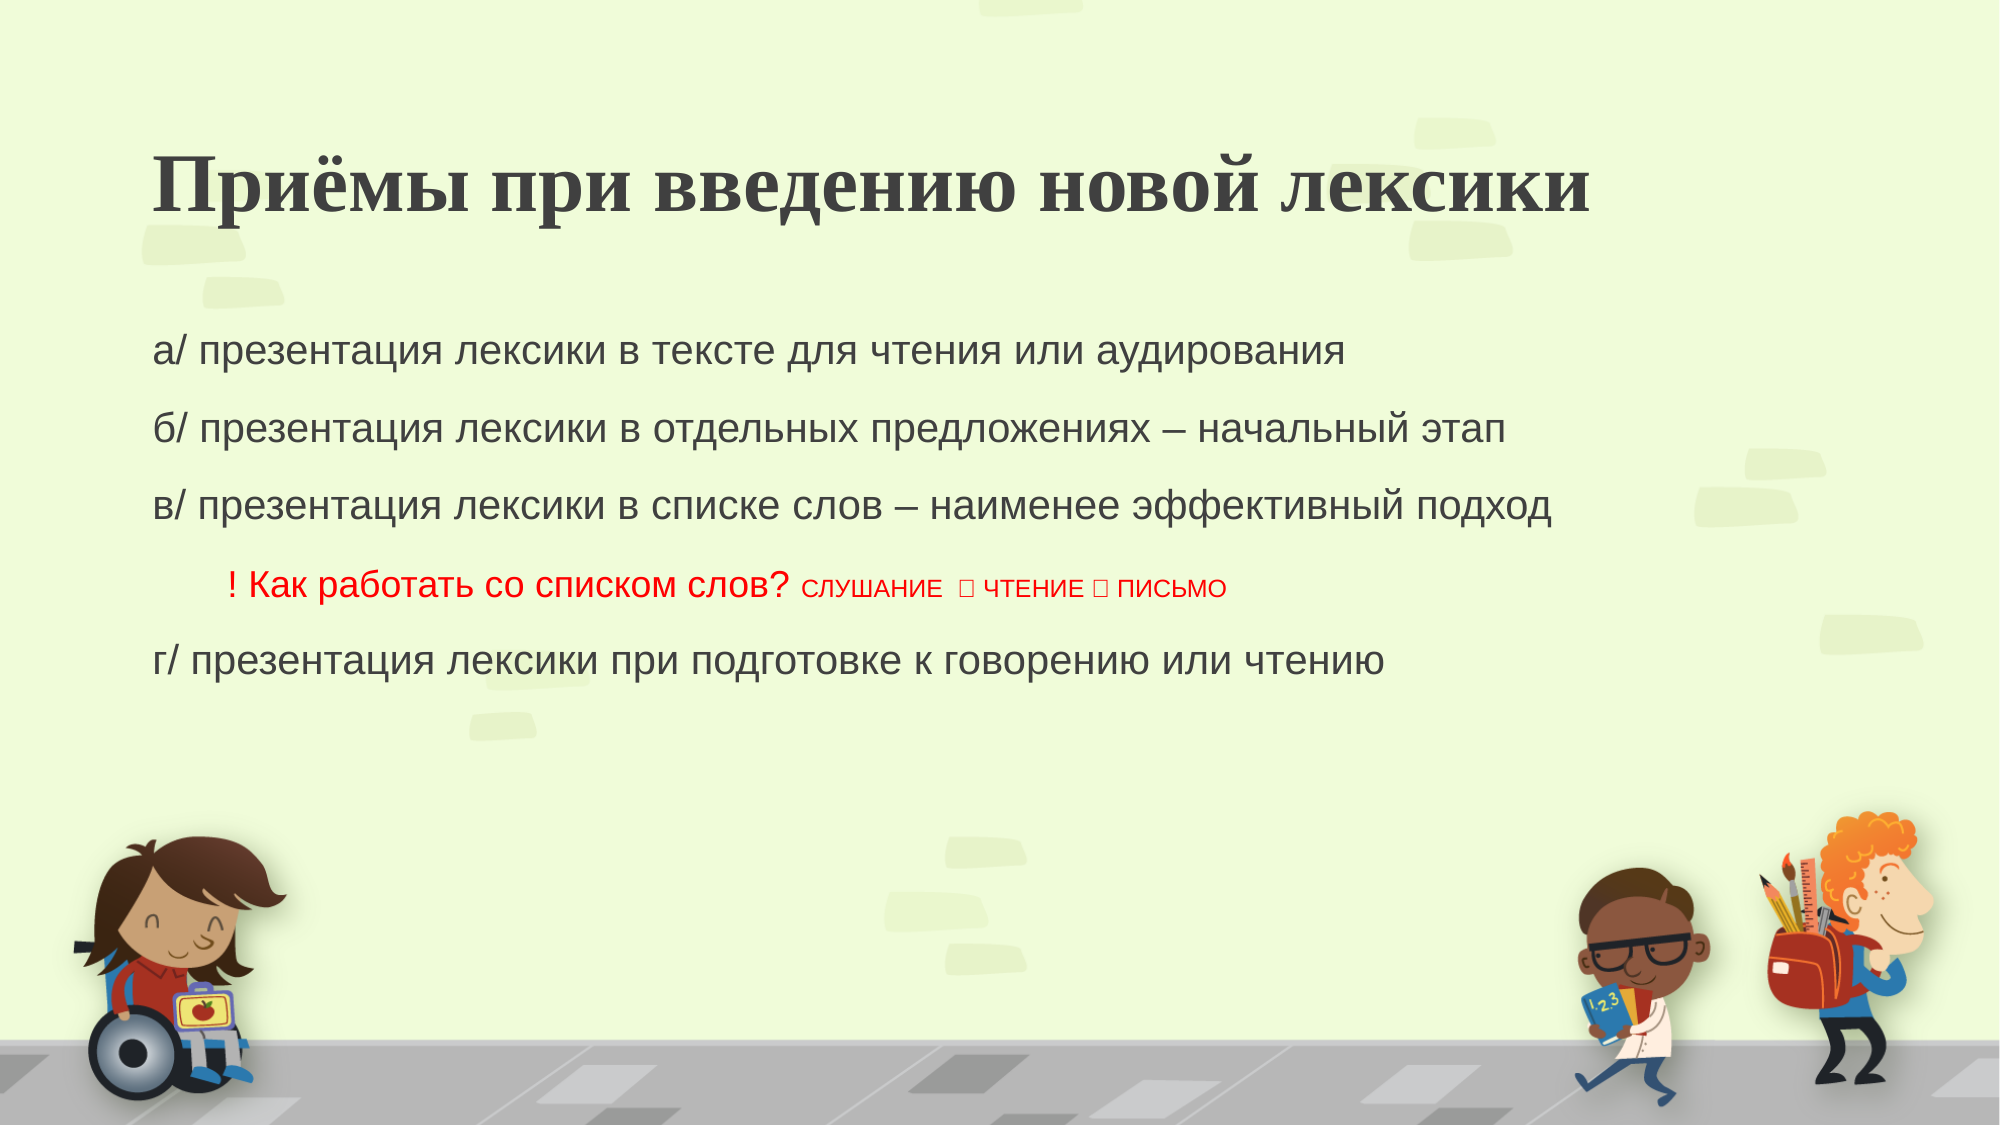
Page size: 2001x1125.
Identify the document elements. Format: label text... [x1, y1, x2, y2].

title Приёмы при введению новой лексики [137, 59, 1750, 237]
list а/ презентация лексики в тексте для чтения или аудирования б/ презентация лексики в отдельных предложениях – начальный этап в/ презентация лексики в списке слов – наименее эффективный подход ! Как работать со списком слов? СЛУШАНИЕ  ЧТЕНИЕ  ПИСЬМО г/ презентация лексики при подготовке к говорению или чтению [137, 237, 1792, 870]
